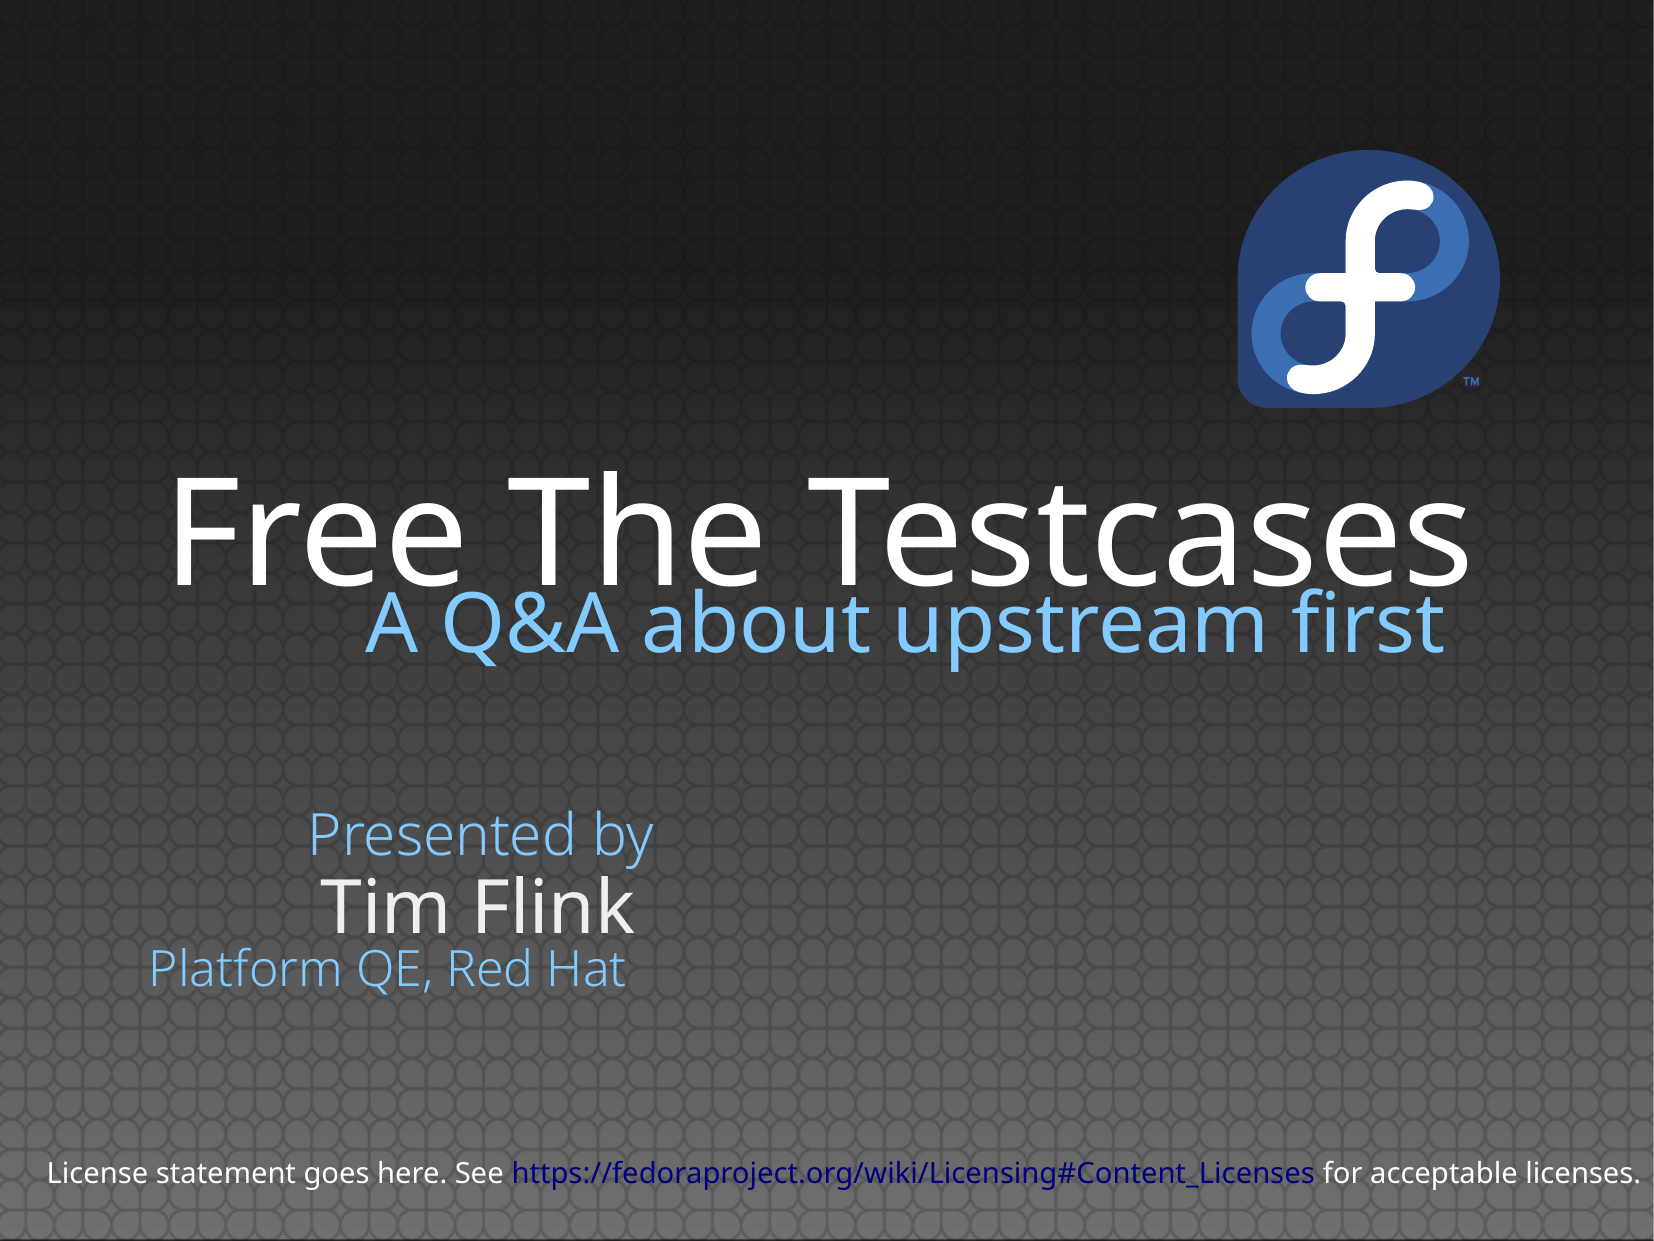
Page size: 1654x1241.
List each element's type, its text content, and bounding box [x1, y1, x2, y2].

text_box Presented by [293, 785, 694, 866]
text_box License statement goes here. See https://fedoraproject.org/wiki/Licensing#Content_Licenses for acceptable licenses. [64, 1144, 1624, 1229]
text_box Free The Testcases [21, 417, 1491, 601]
text_box Platform QE, Red Hat [133, 925, 948, 997]
text_box Tim Flink [305, 846, 1057, 946]
subtitle A Q&A about upstream first [100, 601, 1447, 667]
picture [0, 0, 1654, 1241]
